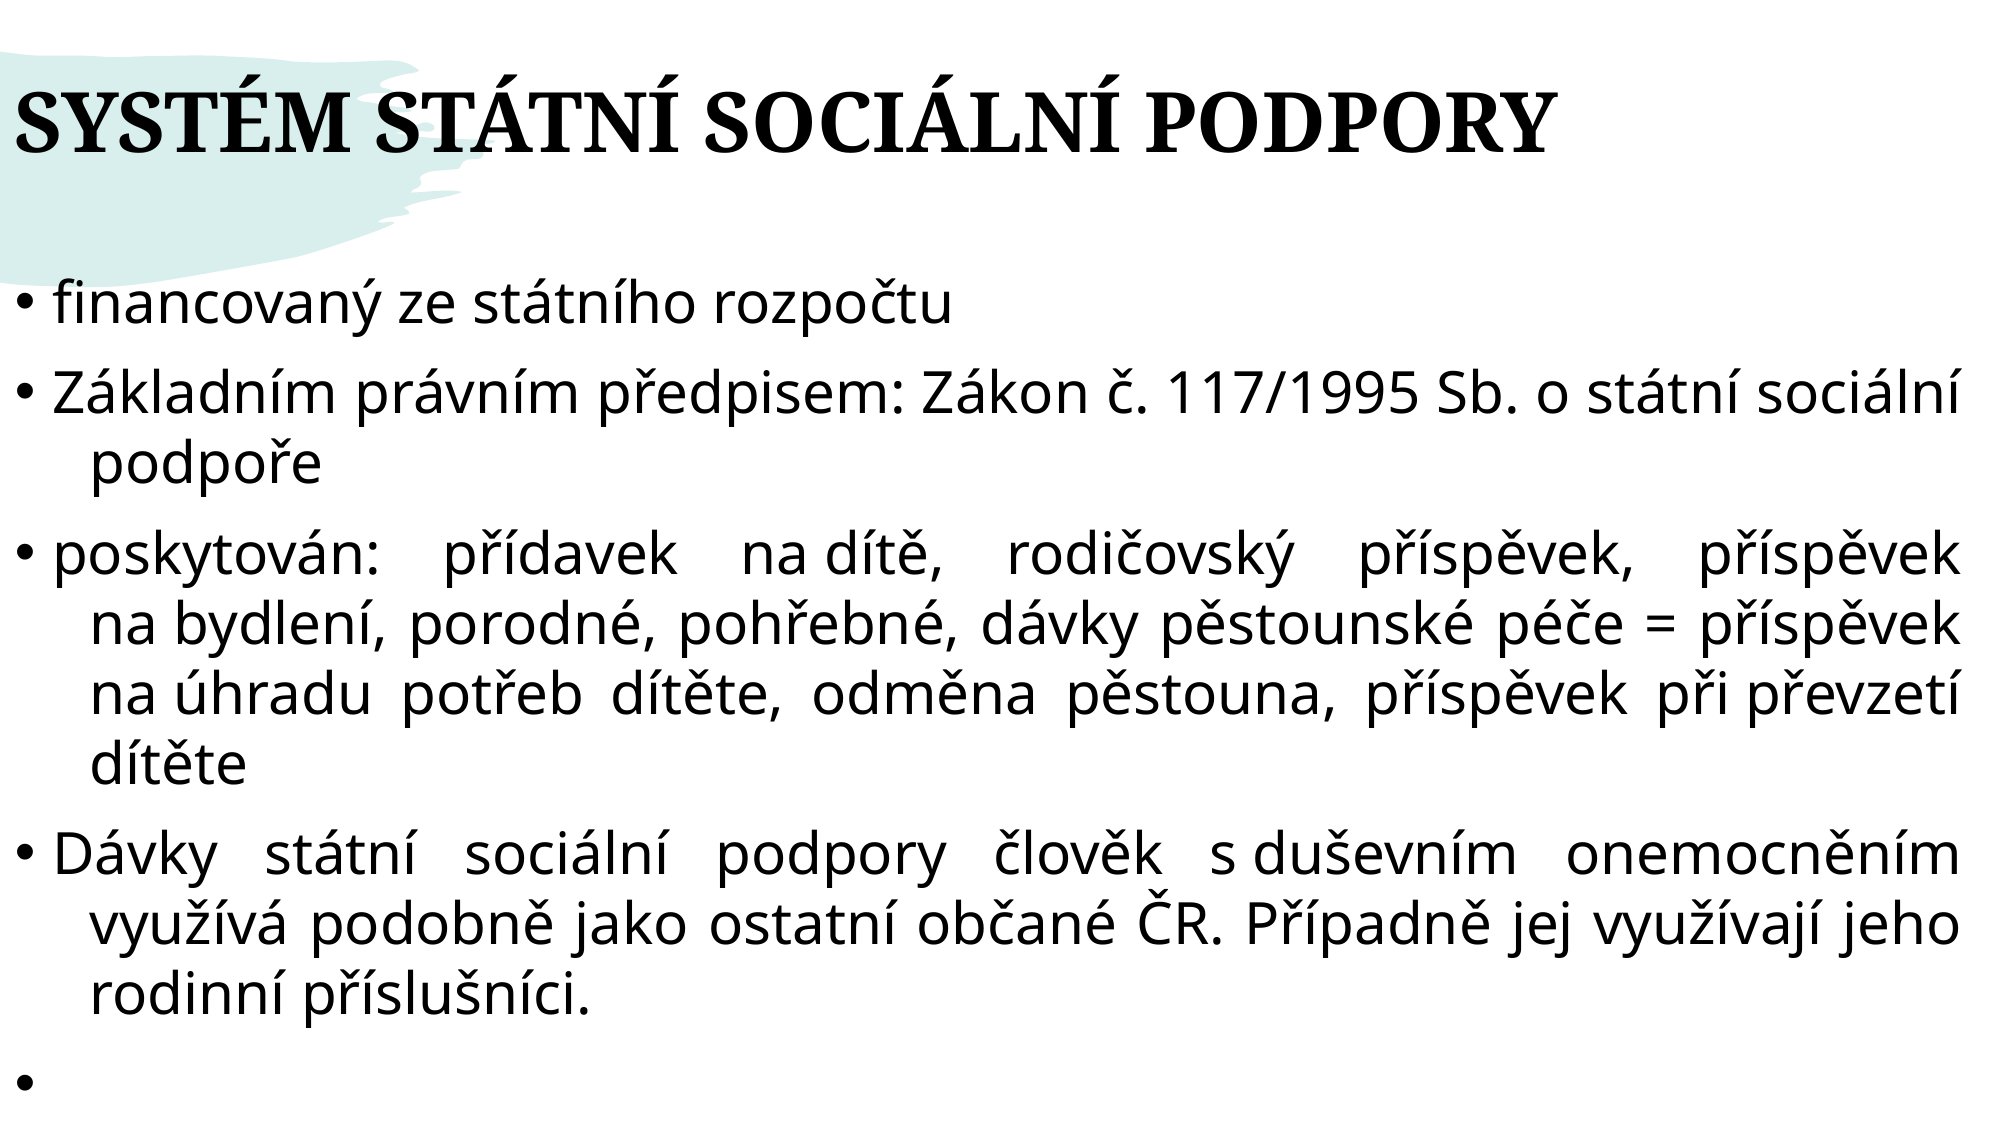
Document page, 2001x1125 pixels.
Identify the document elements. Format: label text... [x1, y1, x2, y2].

list financovaný ze státního rozpočtu Základním právním předpisem: Zákon č. 117/1995 Sb. o státní sociální podpoře poskytován: přídavek na dítě, rodičovský příspěvek, příspěvek na bydlení, porodné, pohřebné, dávky pěstounské péče = příspěvek na úhradu potřeb dítěte, odměna pěstouna, příspěvek při převzetí dítěte Dávky státní sociální podpory člověk s duševním onemocněním využívá podobně jako ostatní občané ČR. Případně jej využívají jeho rodinní příslušníci. [0, 257, 1977, 1109]
title SYSTÉM STÁTNÍ SOCIÁLNÍ PODPORY [0, 59, 1977, 257]
